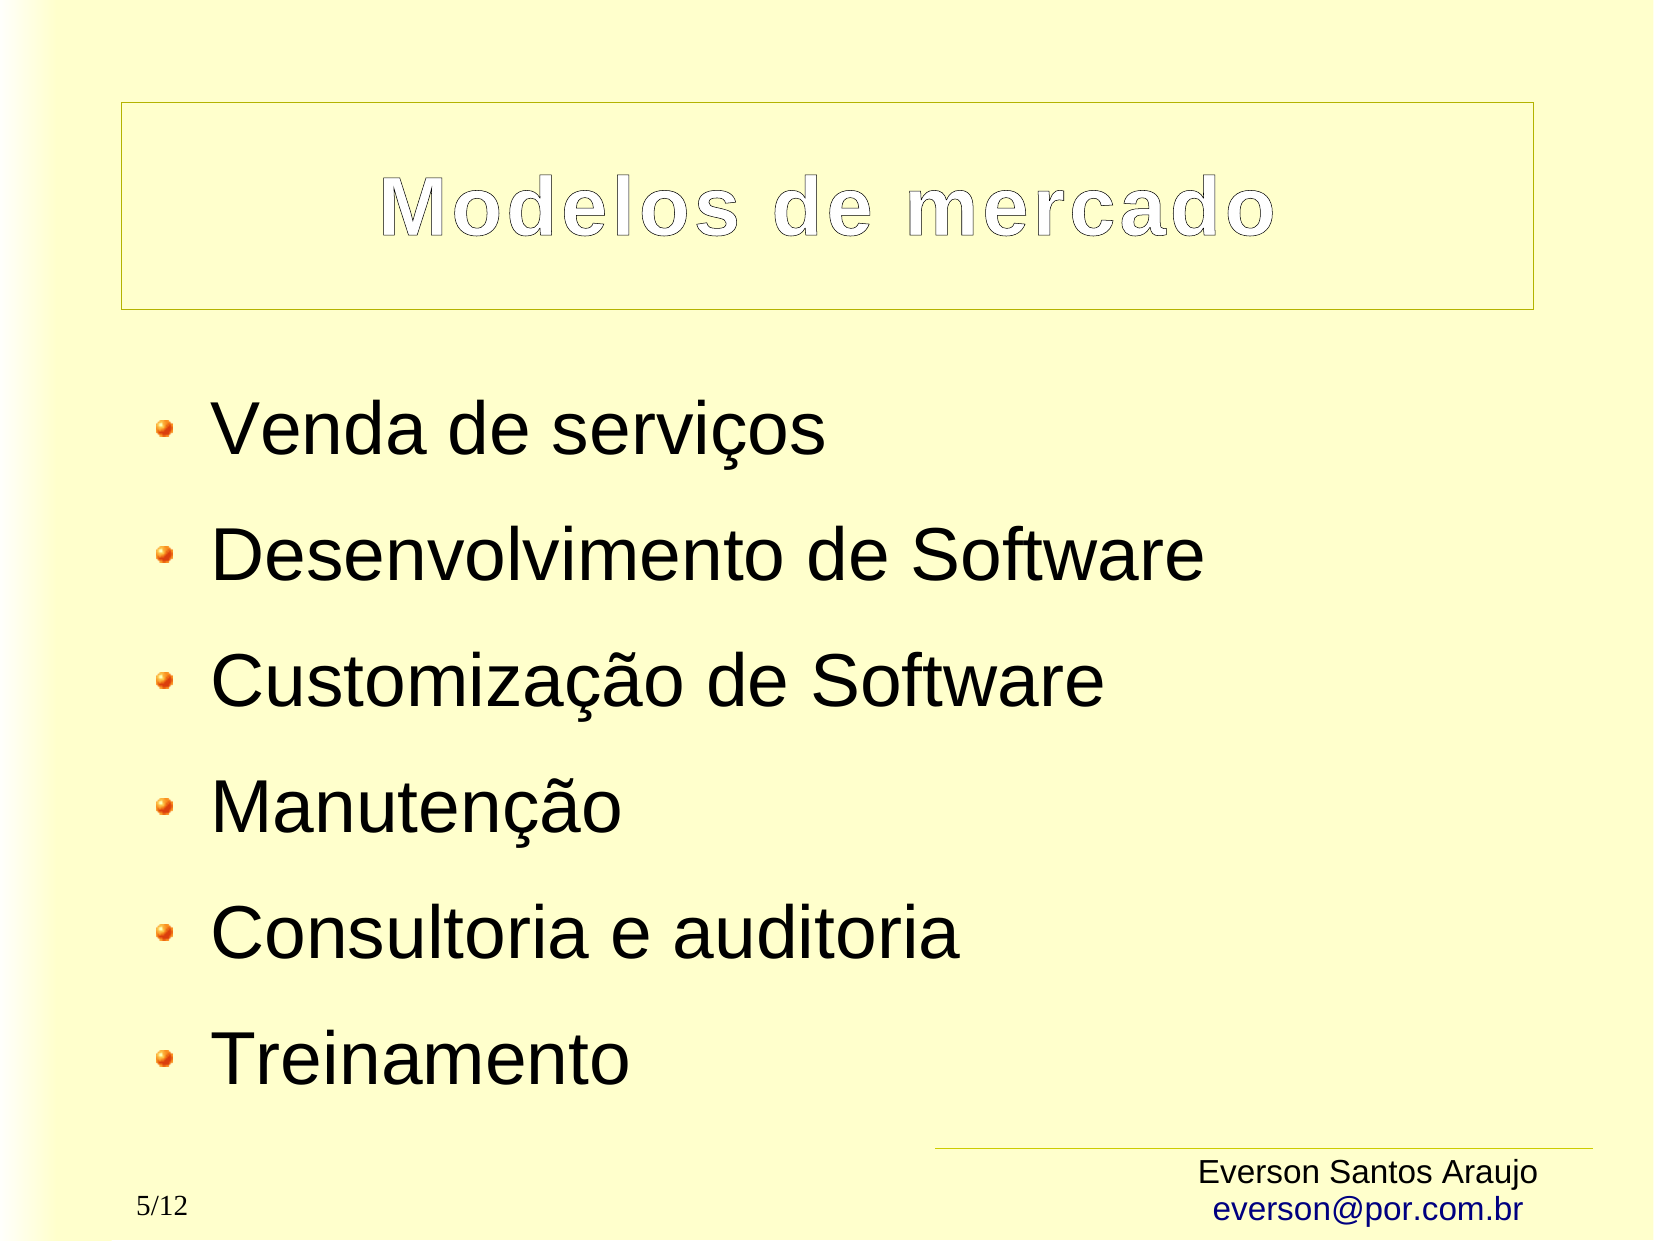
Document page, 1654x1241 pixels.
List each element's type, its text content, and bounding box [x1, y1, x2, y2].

list Venda de serviços Desenvolvimento de Software Customização de Software Manutenção Consultoria e auditoria Treinamento [121, 344, 1534, 1127]
title Modelos de mercado [121, 102, 1534, 311]
